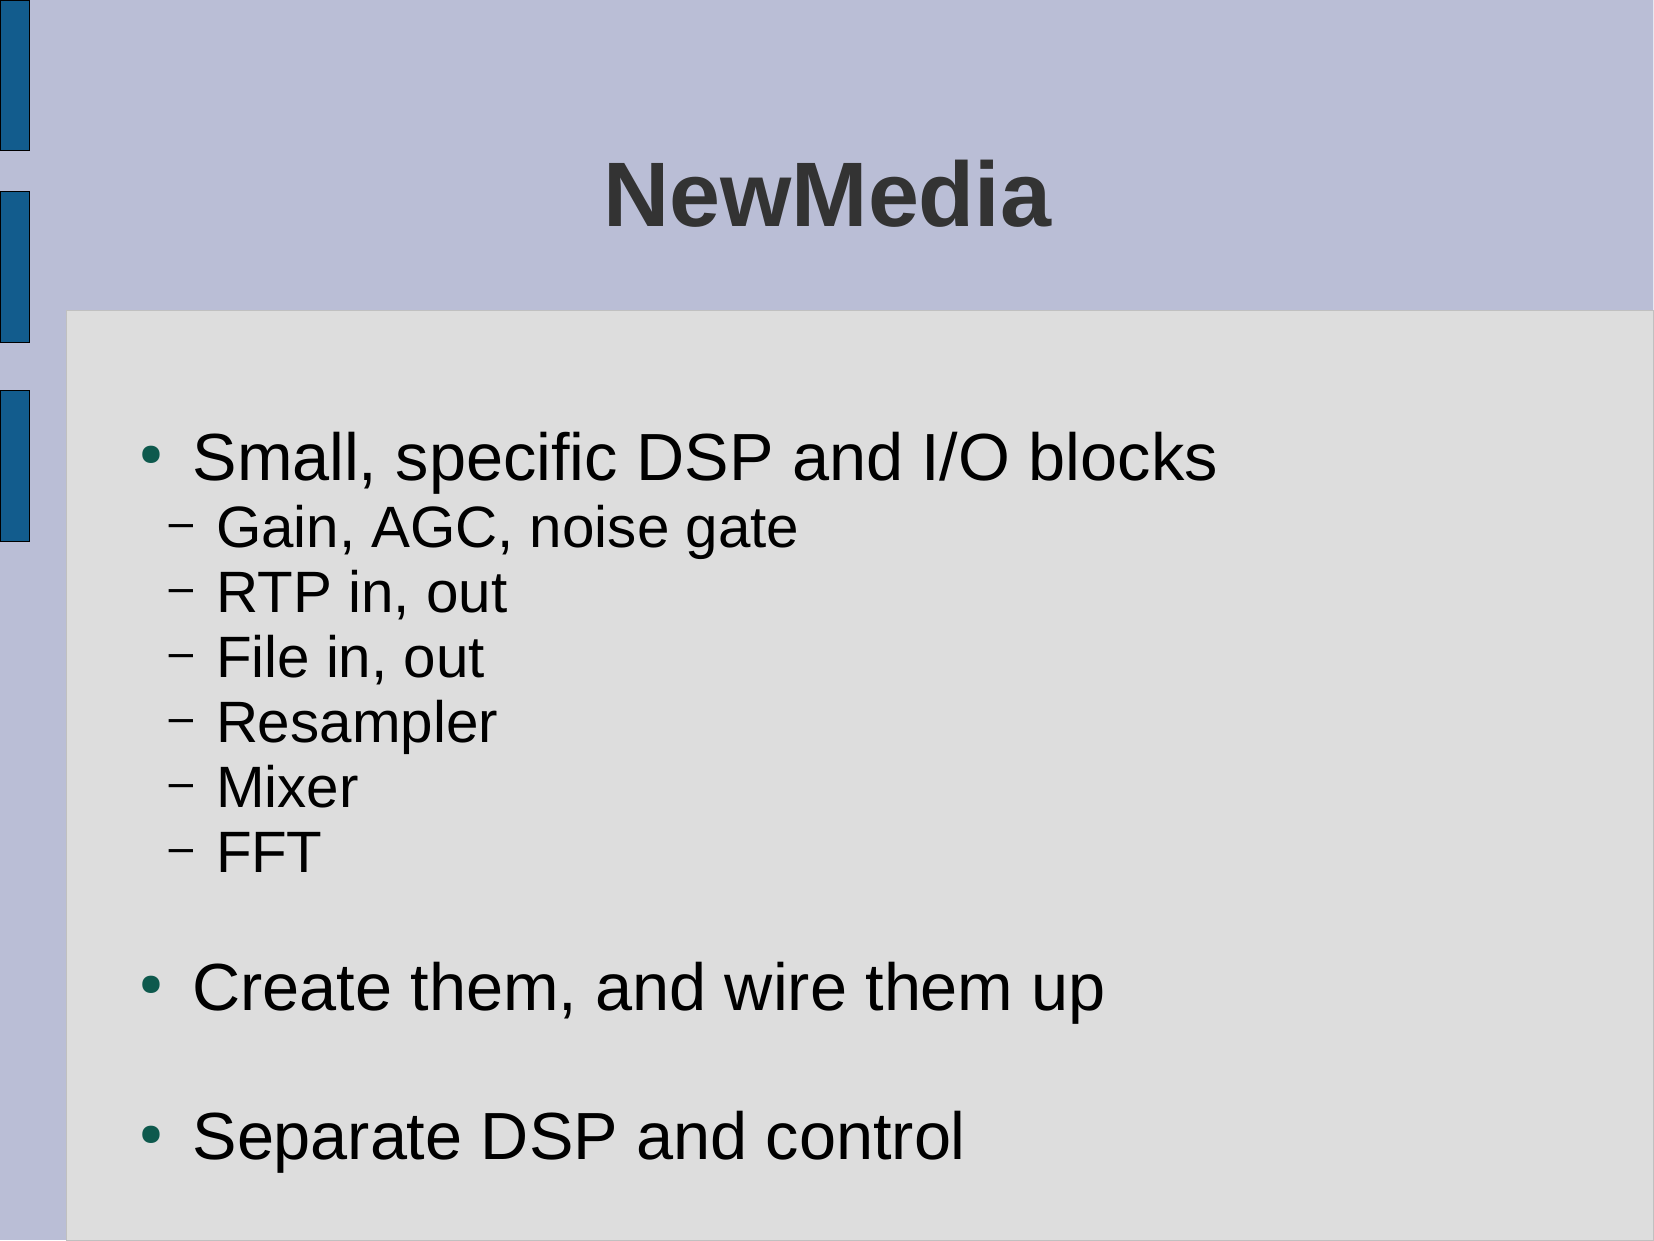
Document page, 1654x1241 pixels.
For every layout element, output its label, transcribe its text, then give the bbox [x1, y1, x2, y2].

list Small, specific DSP and I/O blocks Gain, AGC, noise gate RTP in, out File in, out Resampler Mixer FFT Create them, and wire them up Separate DSP and control [121, 344, 1534, 1174]
title NewMedia [121, 98, 1534, 291]
